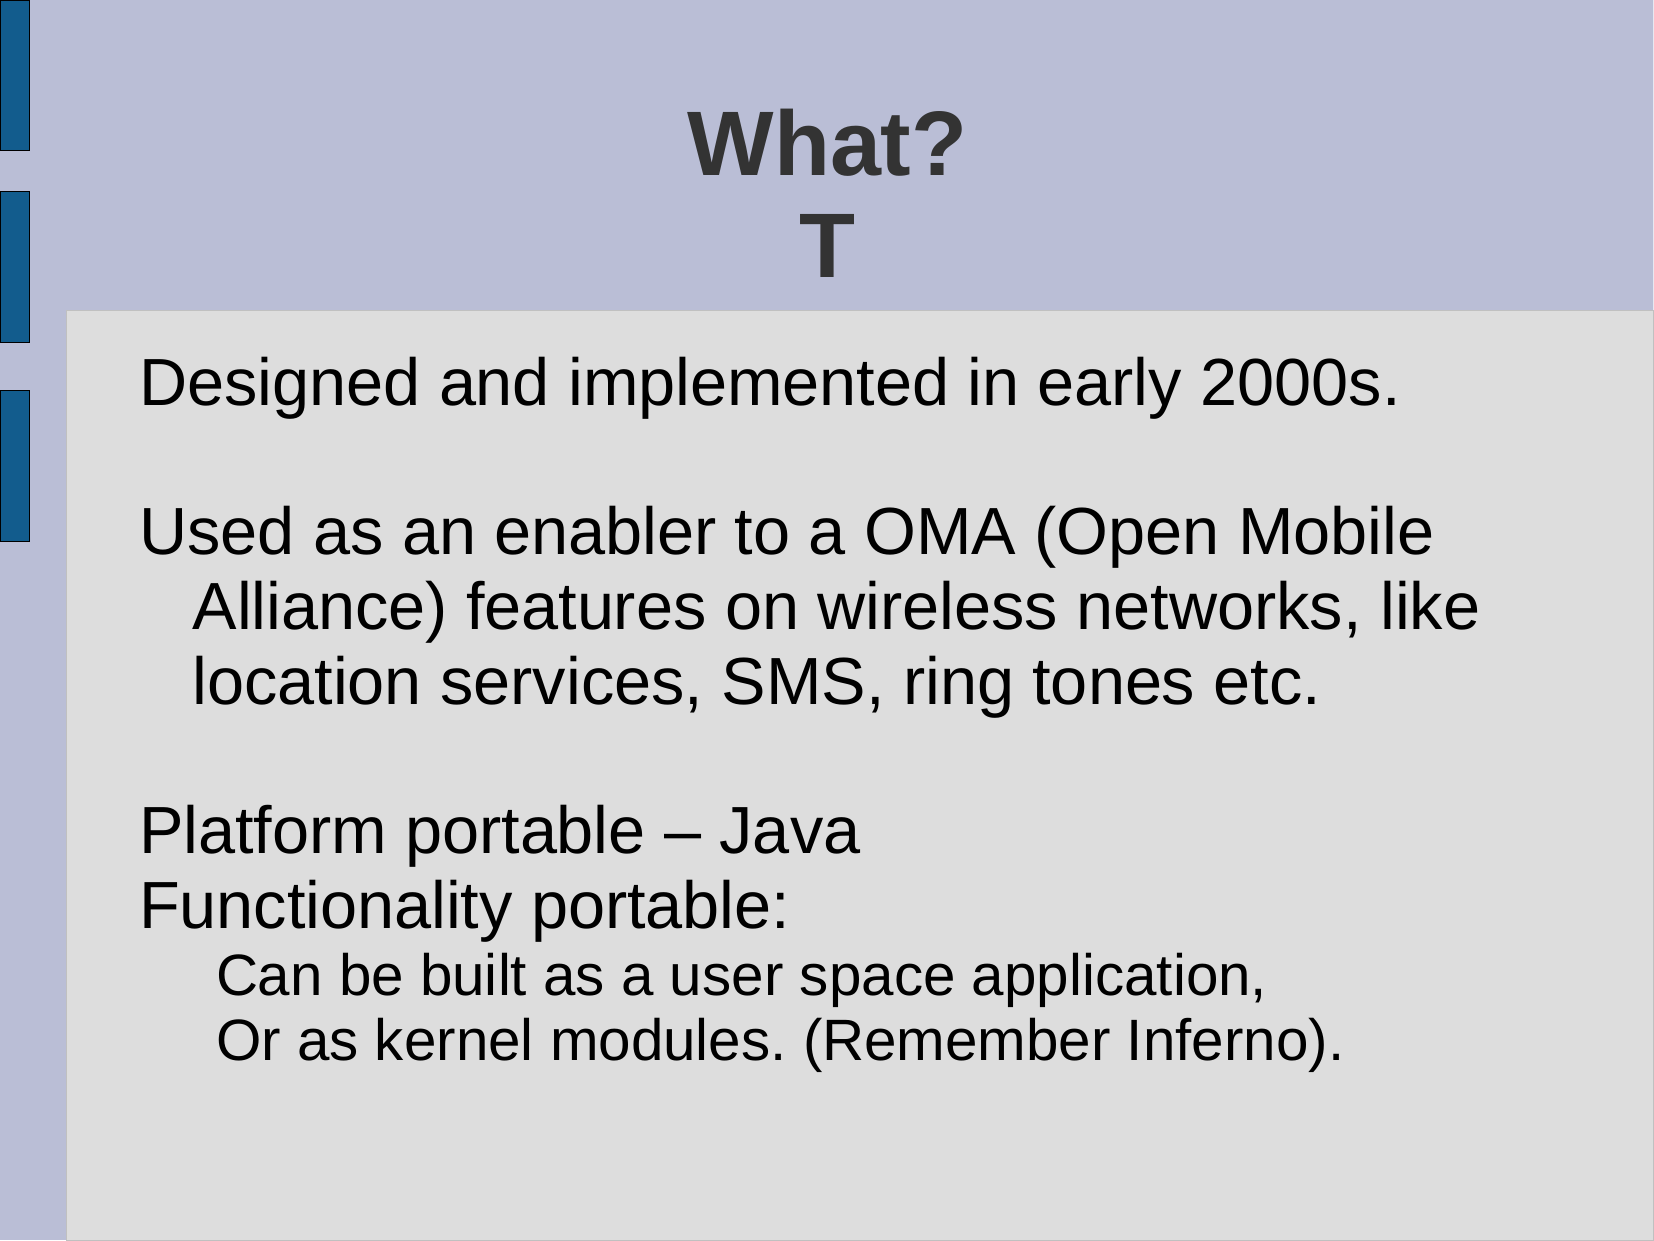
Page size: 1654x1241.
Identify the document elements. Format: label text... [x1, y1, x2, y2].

title What? T [121, 92, 1534, 298]
list Designed and implemented in early 2000s. Used as an enabler to a OMA (Open Mobile Alliance) features on wireless networks, like location services, SMS, ring tones etc. Platform portable – Java Functionality portable: Can be built as a user space application, Or as kernel modules. (Remember Inferno). [121, 344, 1534, 1112]
